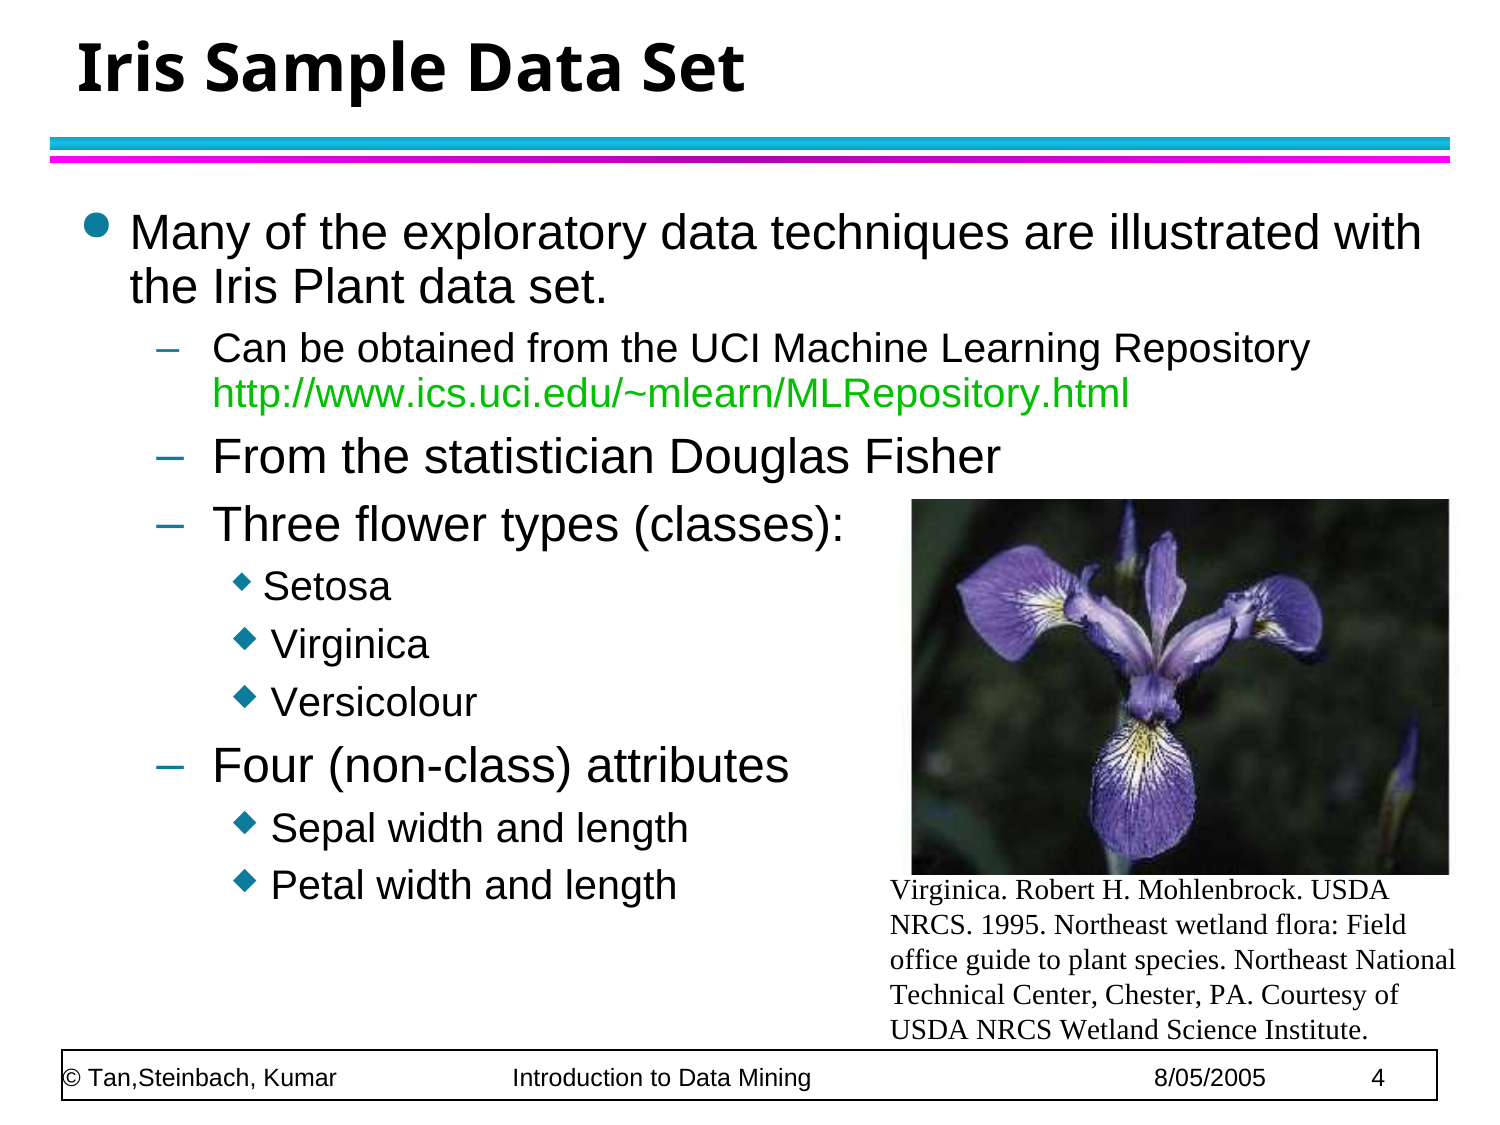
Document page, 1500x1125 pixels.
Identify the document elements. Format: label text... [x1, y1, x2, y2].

picture [900, 499, 1463, 875]
list Many of the exploratory data techniques are illustrated with the Iris Plant data set. Can be obtained from the UCI Machine Learning Repository http://www.ics.uci.edu/~mlearn/MLRepository.html From the statistician Douglas Fisher Three flower types (classes): Setosa Virginica Versicolour Four (non-class) attributes Sepal width and length Petal width and length [67, 199, 1438, 925]
text_box Virginica. Robert H. Mohlenbrock. USDA NRCS. 1995. Northeast wetland flora: Field office guide to plant species. Northeast National Technical Center, Chester, PA. Courtesy of USDA NRCS Wetland Science Institute. [874, 862, 1488, 1053]
title Iris Sample Data Set [62, 22, 1421, 113]
